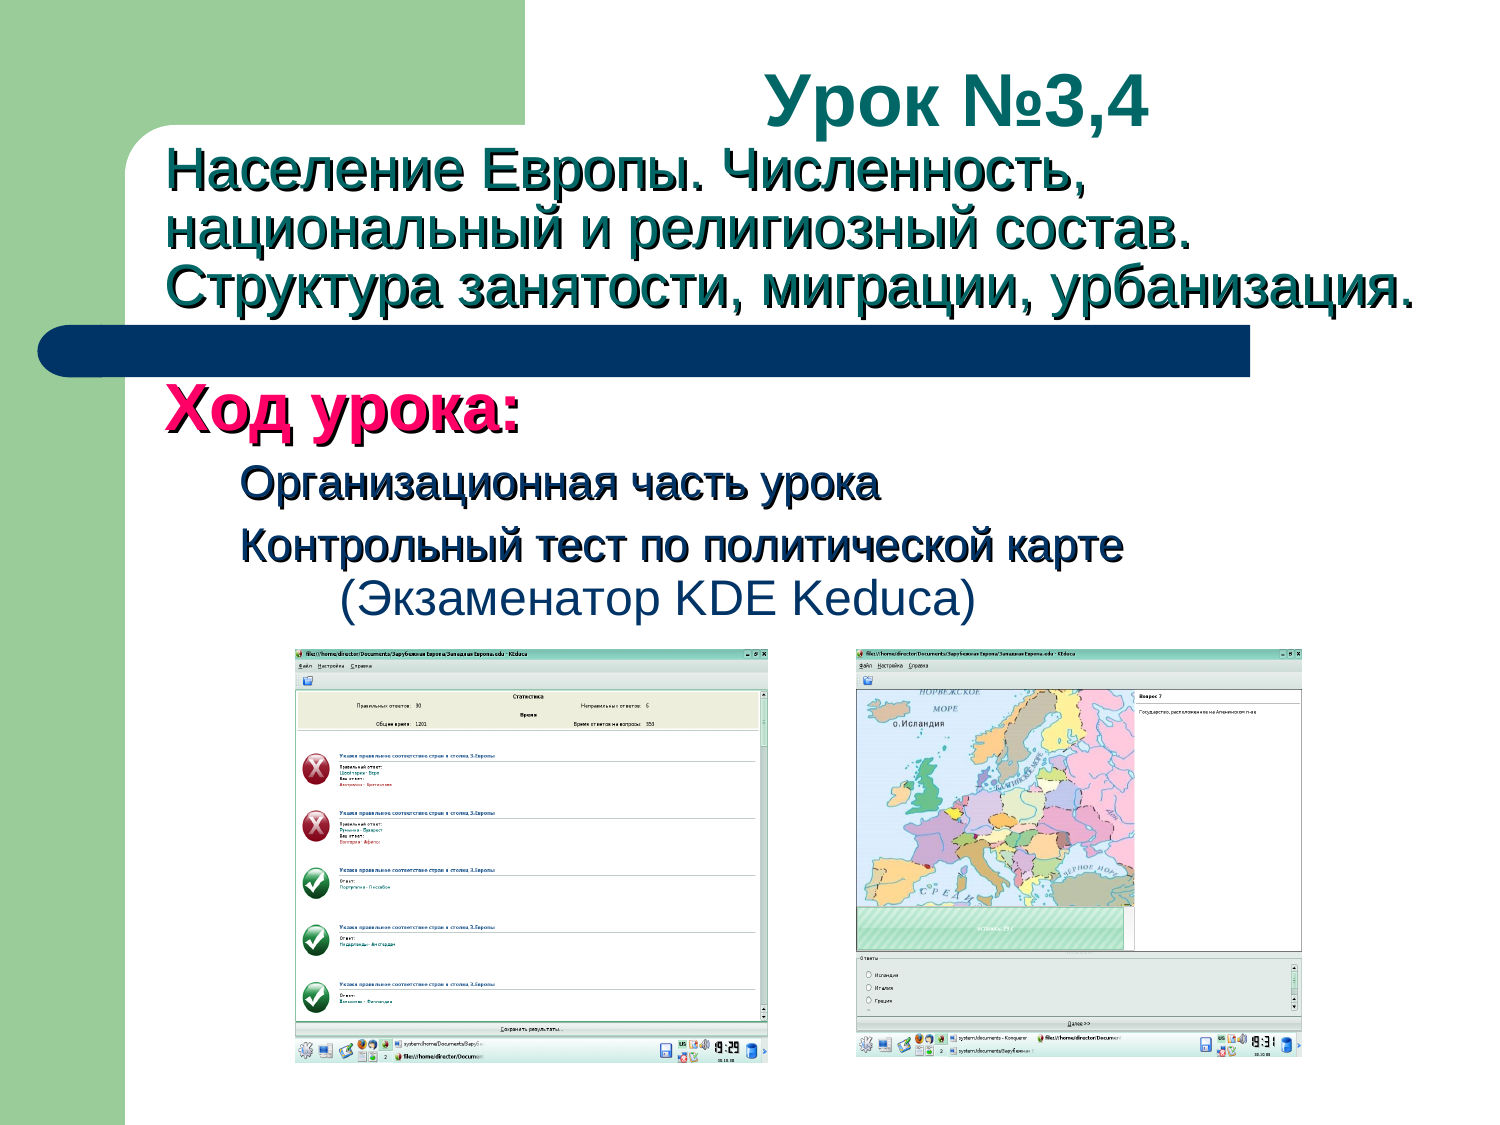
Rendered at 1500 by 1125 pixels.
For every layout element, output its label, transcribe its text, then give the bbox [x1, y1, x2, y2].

picture [295, 649, 768, 1063]
list Ход урока: Организационная часть урока Контрольный тест по политической карте (Экзаменатор KDE Keduca) [149, 362, 1463, 1101]
title Урок №3,4 Население Европы. Численность, национальный и религиозный состав. Структура занятости, миграции, урбанизация. [149, 0, 1463, 325]
picture [856, 649, 1302, 1057]
